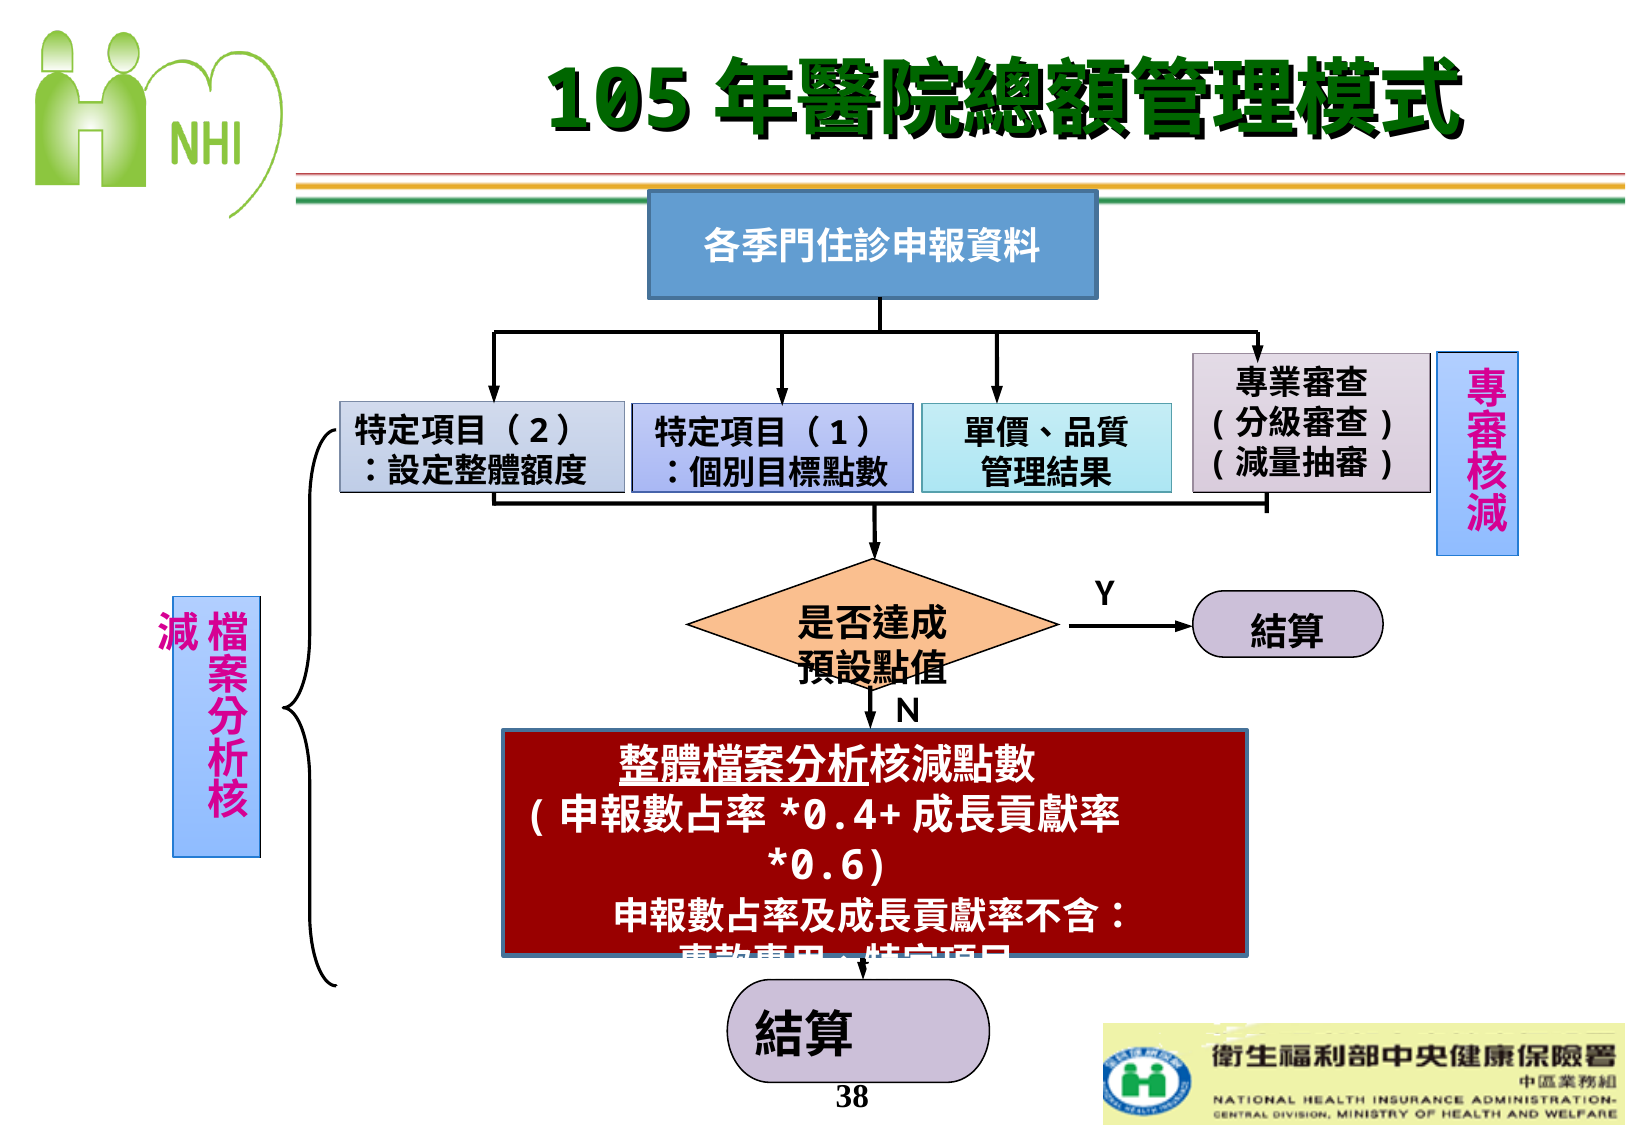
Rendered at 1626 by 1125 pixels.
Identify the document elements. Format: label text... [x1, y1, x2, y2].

text_box 檔案分析核減 [173, 596, 260, 857]
title 105年醫院總額管理模式 [378, 2, 1625, 186]
text_box 單價、品質 管理結果 [922, 404, 1172, 492]
text_box 專業審查 (分級審查) (減量抽審) [1193, 354, 1430, 492]
text_box 特定項目（1） ：個別目標點數 [632, 404, 913, 492]
text_box 各季門住診申報資料 [649, 191, 1097, 298]
text_box 整體檔案分析核減點數 (申報數占率*0.4+成長貢獻率*0.6) 申報數占率及成長貢獻率不含： 專款專用、特定項目 [503, 730, 1247, 956]
text_box 專審核減 [1437, 352, 1518, 555]
text_box 特定項目（2） ：設定整體額度 [340, 401, 624, 492]
text_box 是否達成 預設點值 [687, 558, 1059, 691]
text_box Y [1080, 560, 1193, 607]
text_box N [881, 678, 997, 727]
text_box 結算 [1192, 590, 1384, 658]
text_box 結算 [727, 979, 990, 1083]
